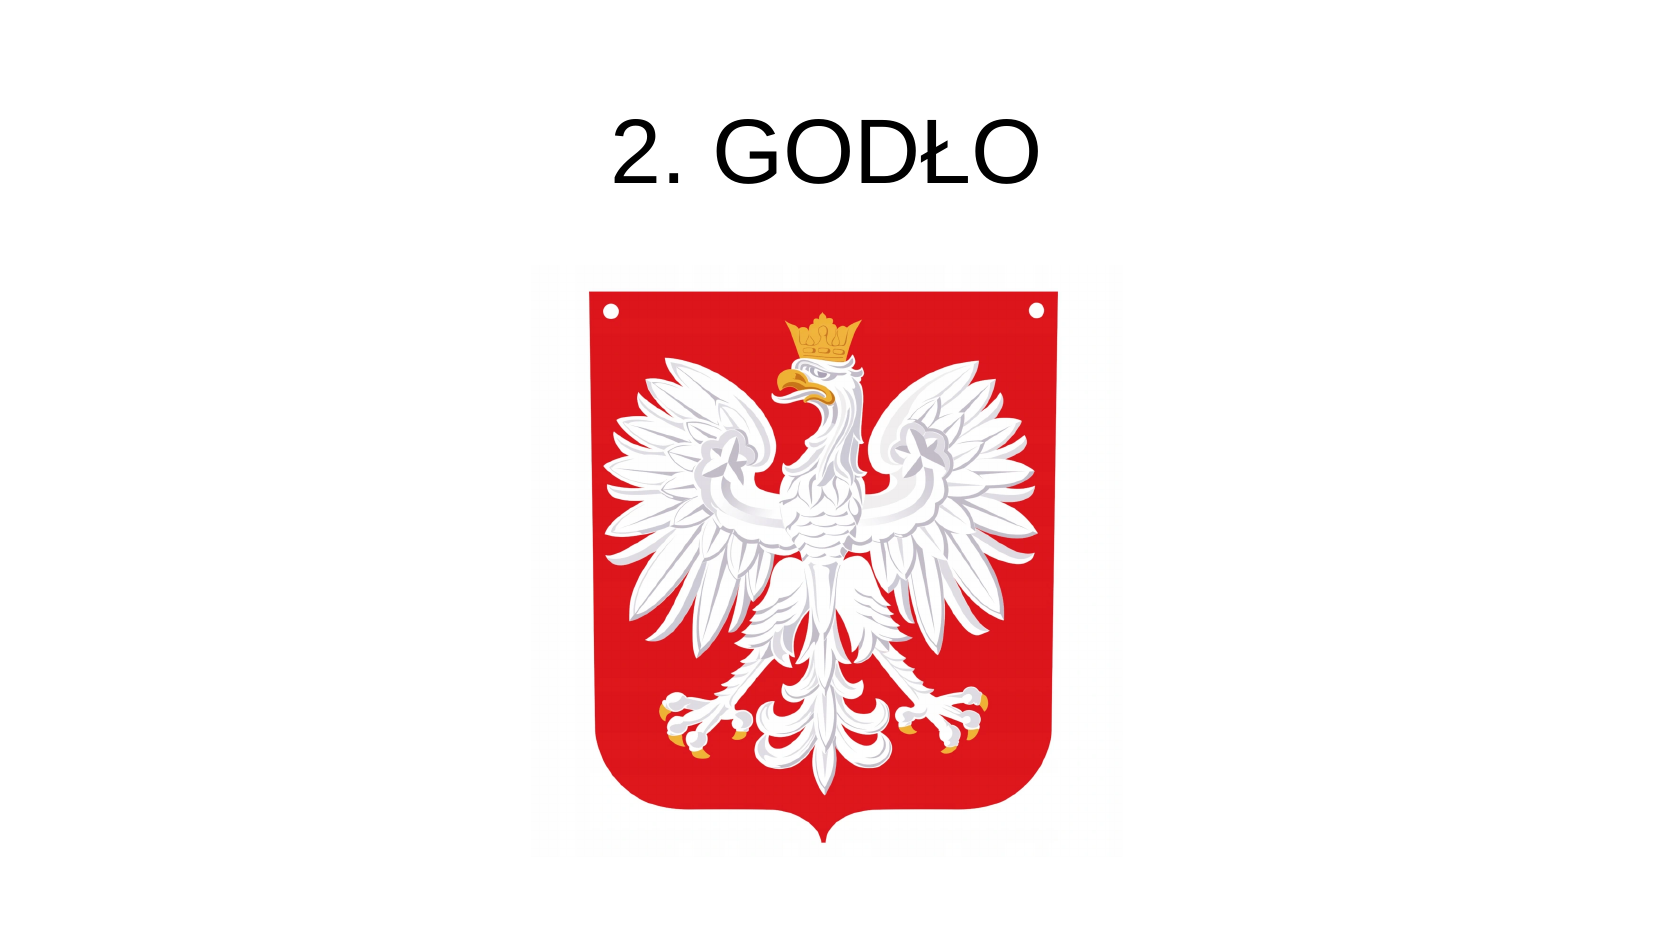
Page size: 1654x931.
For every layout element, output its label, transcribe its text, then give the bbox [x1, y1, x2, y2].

title 2. GODŁO [82, 37, 1571, 266]
picture [531, 265, 1123, 857]
